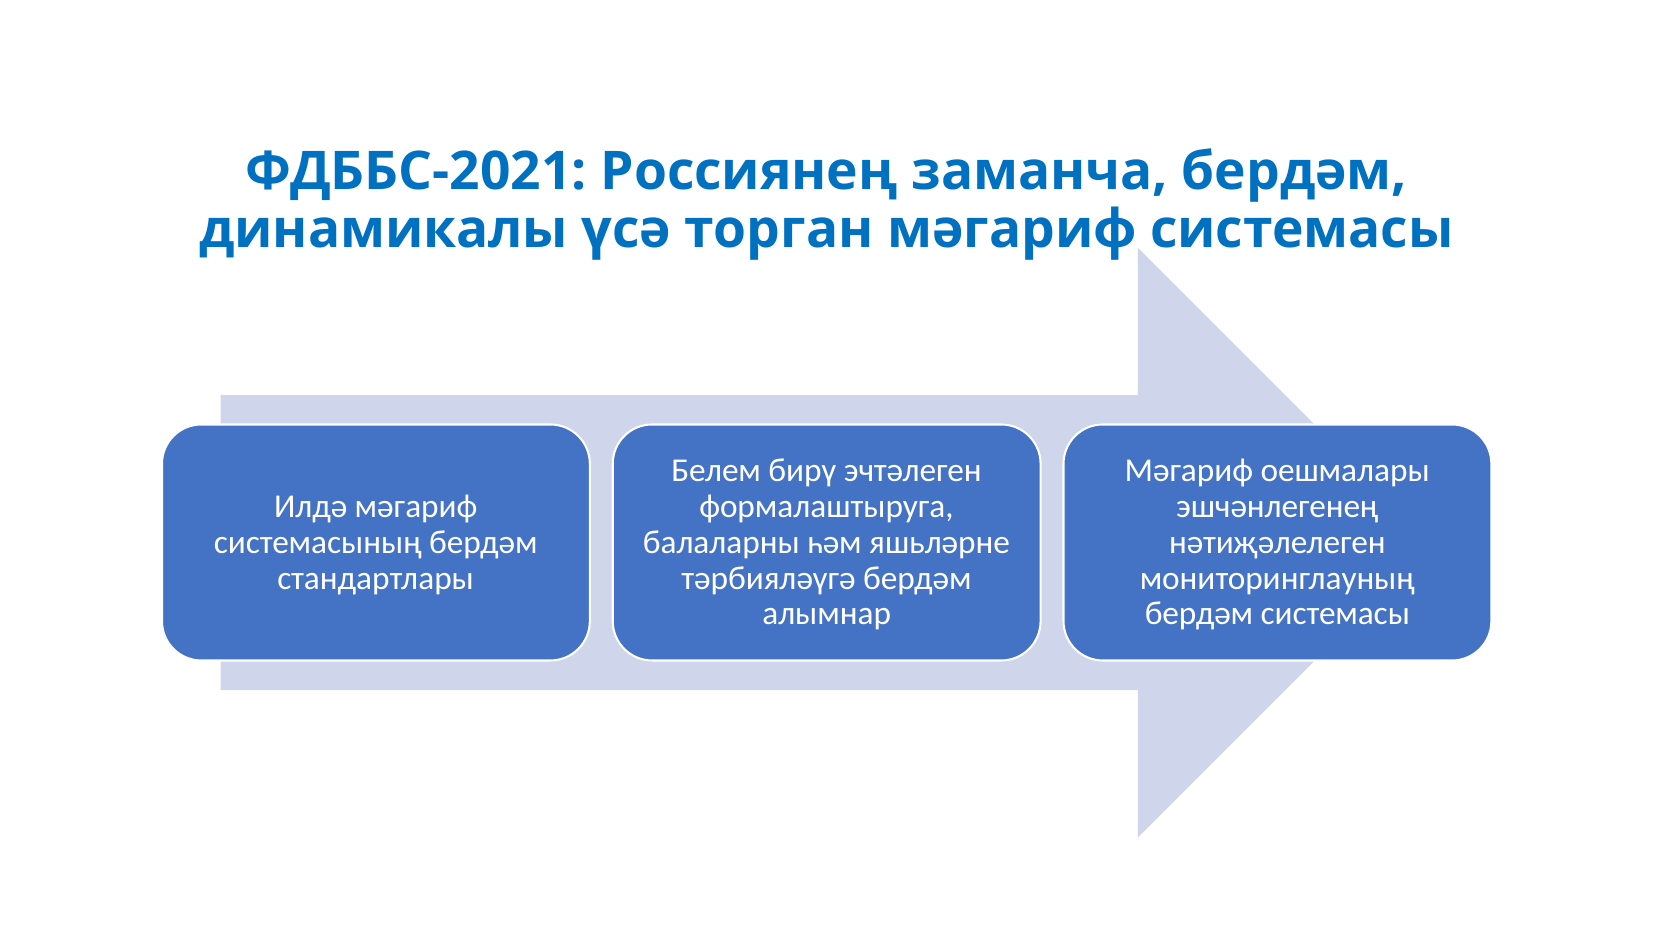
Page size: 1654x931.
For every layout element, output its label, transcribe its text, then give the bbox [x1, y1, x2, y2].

text_box Белем бирү эчтәлеген формалаштыруга, балаларны һәм яшьләрне тәрбияләүгә бердәм алымнар [612, 424, 1041, 661]
text_box [220, 247, 1315, 838]
text_box ФДББС-2021: Россиянең заманча, бердәм, динамикалы үсә торган мәгариф системасы [114, 120, 1540, 283]
text_box Мәгариф оешмалары эшчәнлегенең нәтиҗәлелеген мониторинглауның бердәм системасы [1063, 424, 1492, 661]
text_box Илдә мәгариф системасының бердәм стандартлары [161, 424, 590, 661]
